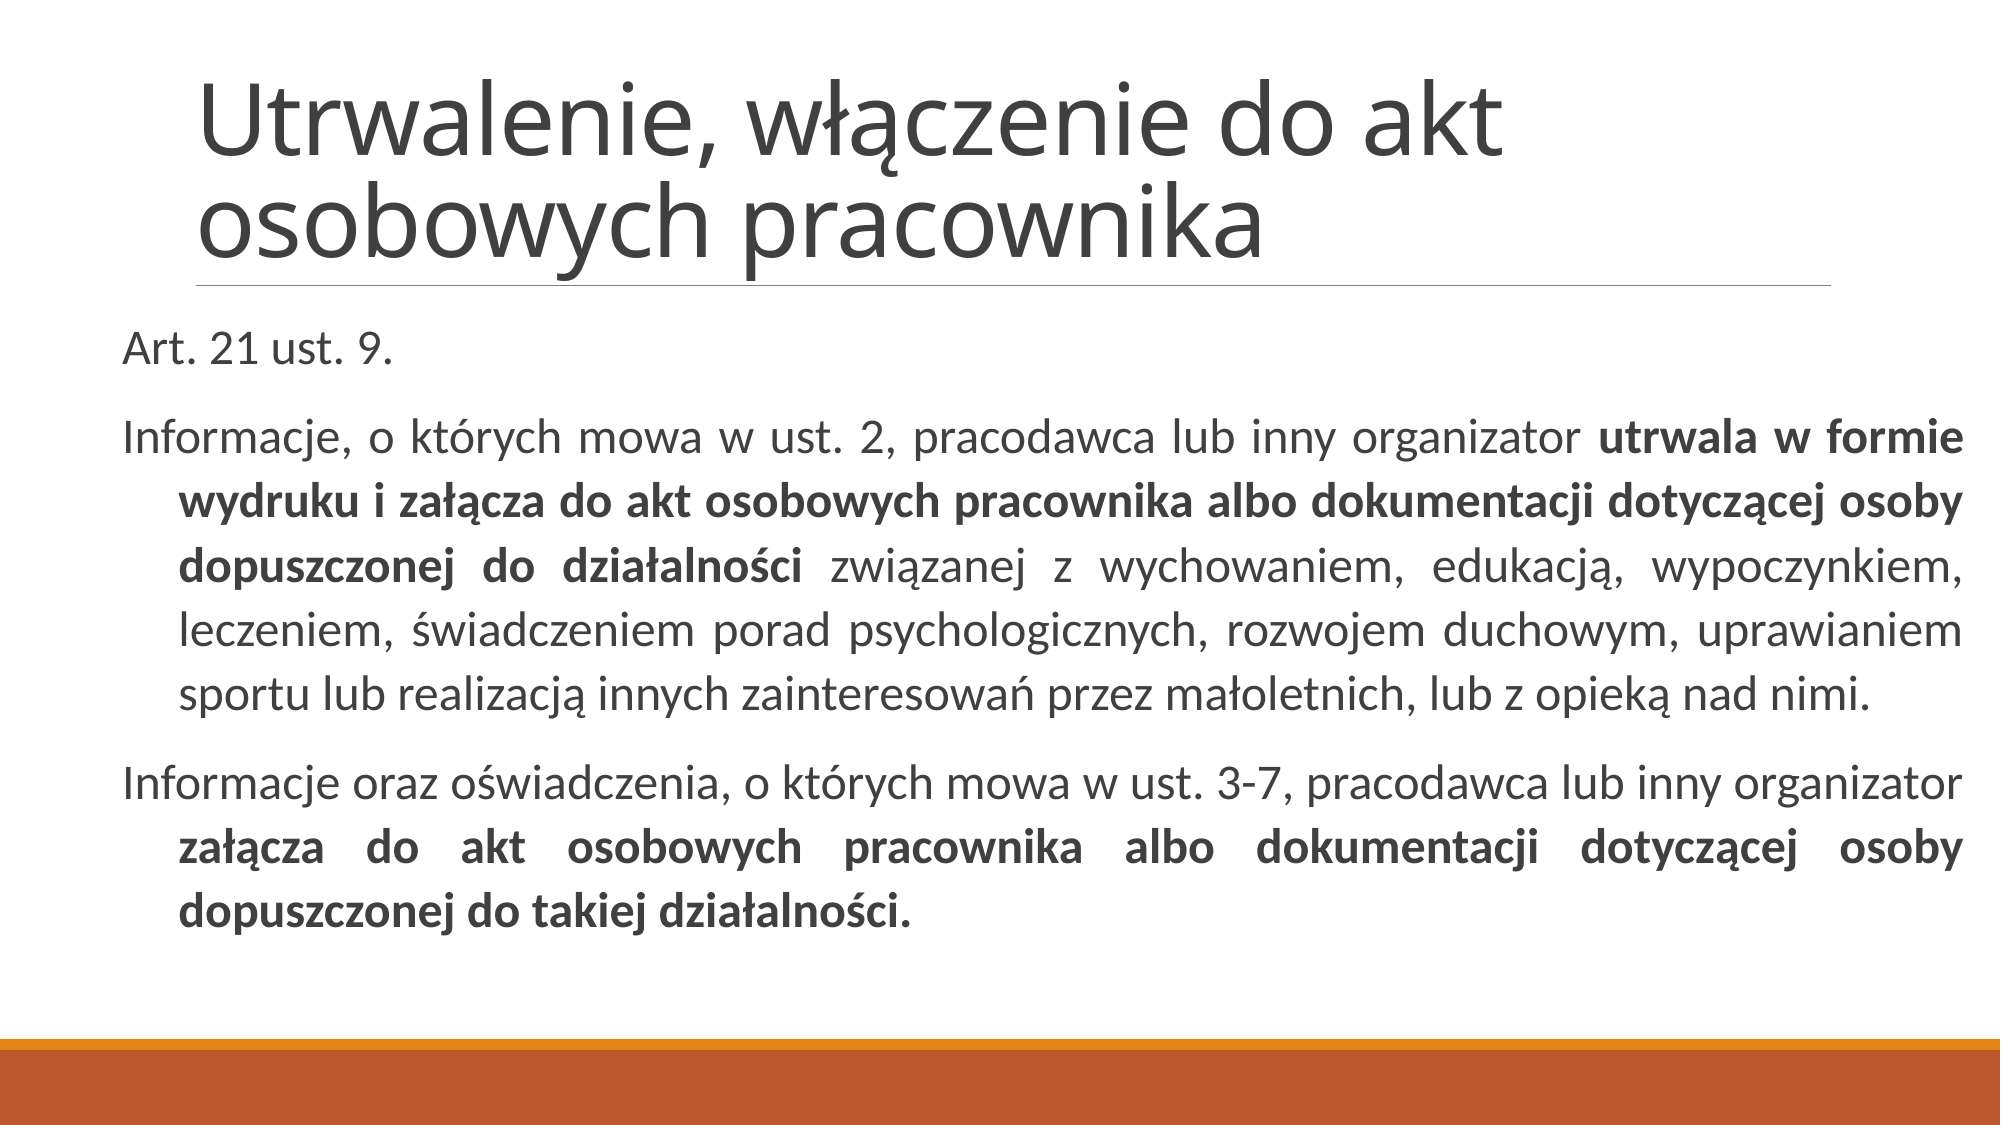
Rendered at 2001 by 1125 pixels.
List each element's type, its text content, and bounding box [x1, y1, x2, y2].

title Utrwalenie, włączenie do akt osobowych pracownika [180, 47, 1831, 286]
list Art. 21 ust. 9. Informacje, o których mowa w ust. 2, pracodawca lub inny organizator utrwala w formie wydruku i załącza do akt osobowych pracownika albo dokumentacji dotyczącej osoby dopuszczonej do działalności związanej z wychowaniem, edukacją, wypoczynkiem, leczeniem, świadczeniem porad psychologicznych, rozwojem duchowym, uprawianiem sportu lub realizacją innych zainteresowań przez małoletnich, lub z opieką nad nimi. Informacje oraz oświadczenia, o których mowa w ust. 3-7, pracodawca lub inny organizator załącza do akt osobowych pracownika albo dokumentacji dotyczącej osoby dopuszczonej do takiej działalności. [65, 302, 1965, 1047]
